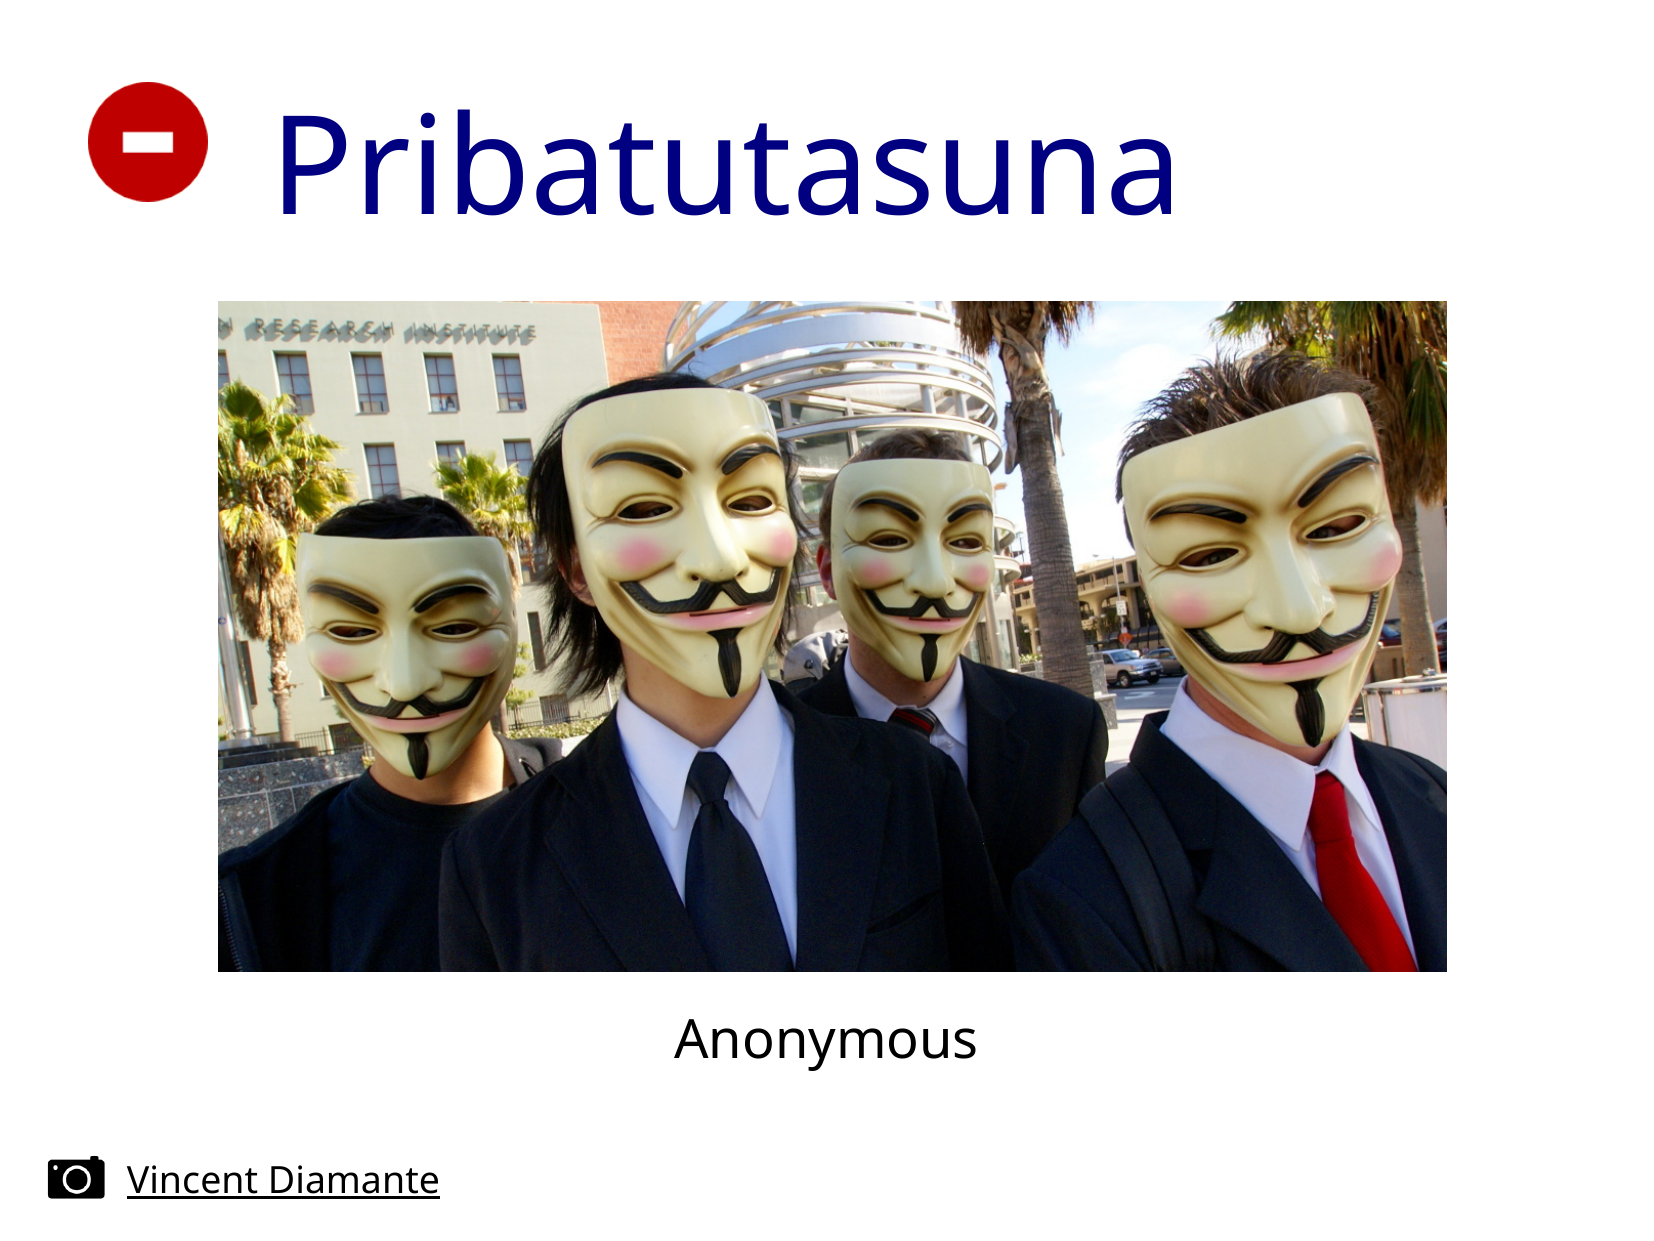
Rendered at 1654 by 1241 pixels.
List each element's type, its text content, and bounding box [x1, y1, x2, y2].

text_box Anonymous [0, 992, 1654, 1069]
text_box Pribatutasuna [256, 59, 1330, 237]
picture [46, 1154, 106, 1200]
picture [88, 82, 208, 202]
text_box Vincent Diamante [112, 1145, 446, 1203]
picture [218, 301, 1447, 972]
